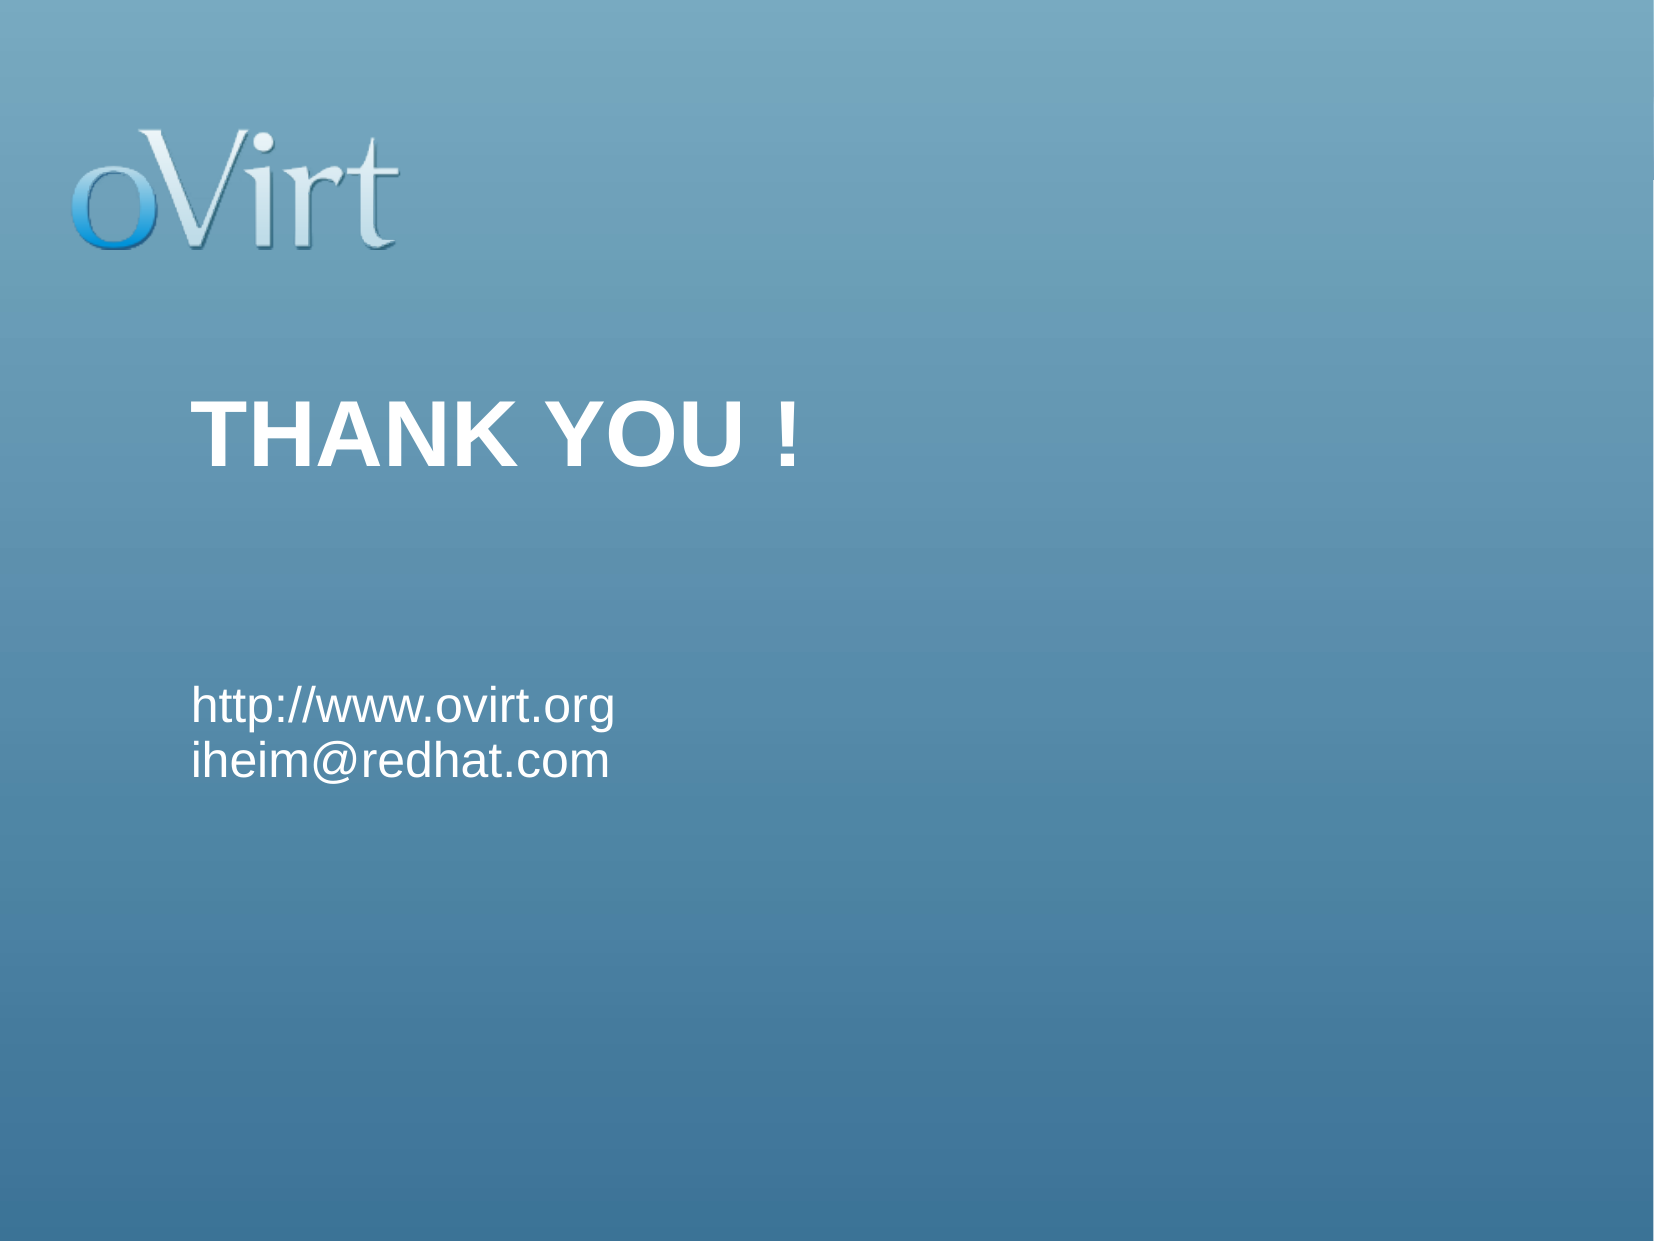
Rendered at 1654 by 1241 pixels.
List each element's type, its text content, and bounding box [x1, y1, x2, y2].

picture [0, 0, 1654, 1241]
text_box THANK YOU ! [175, 374, 1549, 510]
text_box http://www.ovirt.org iheim@redhat.com [176, 669, 1549, 908]
